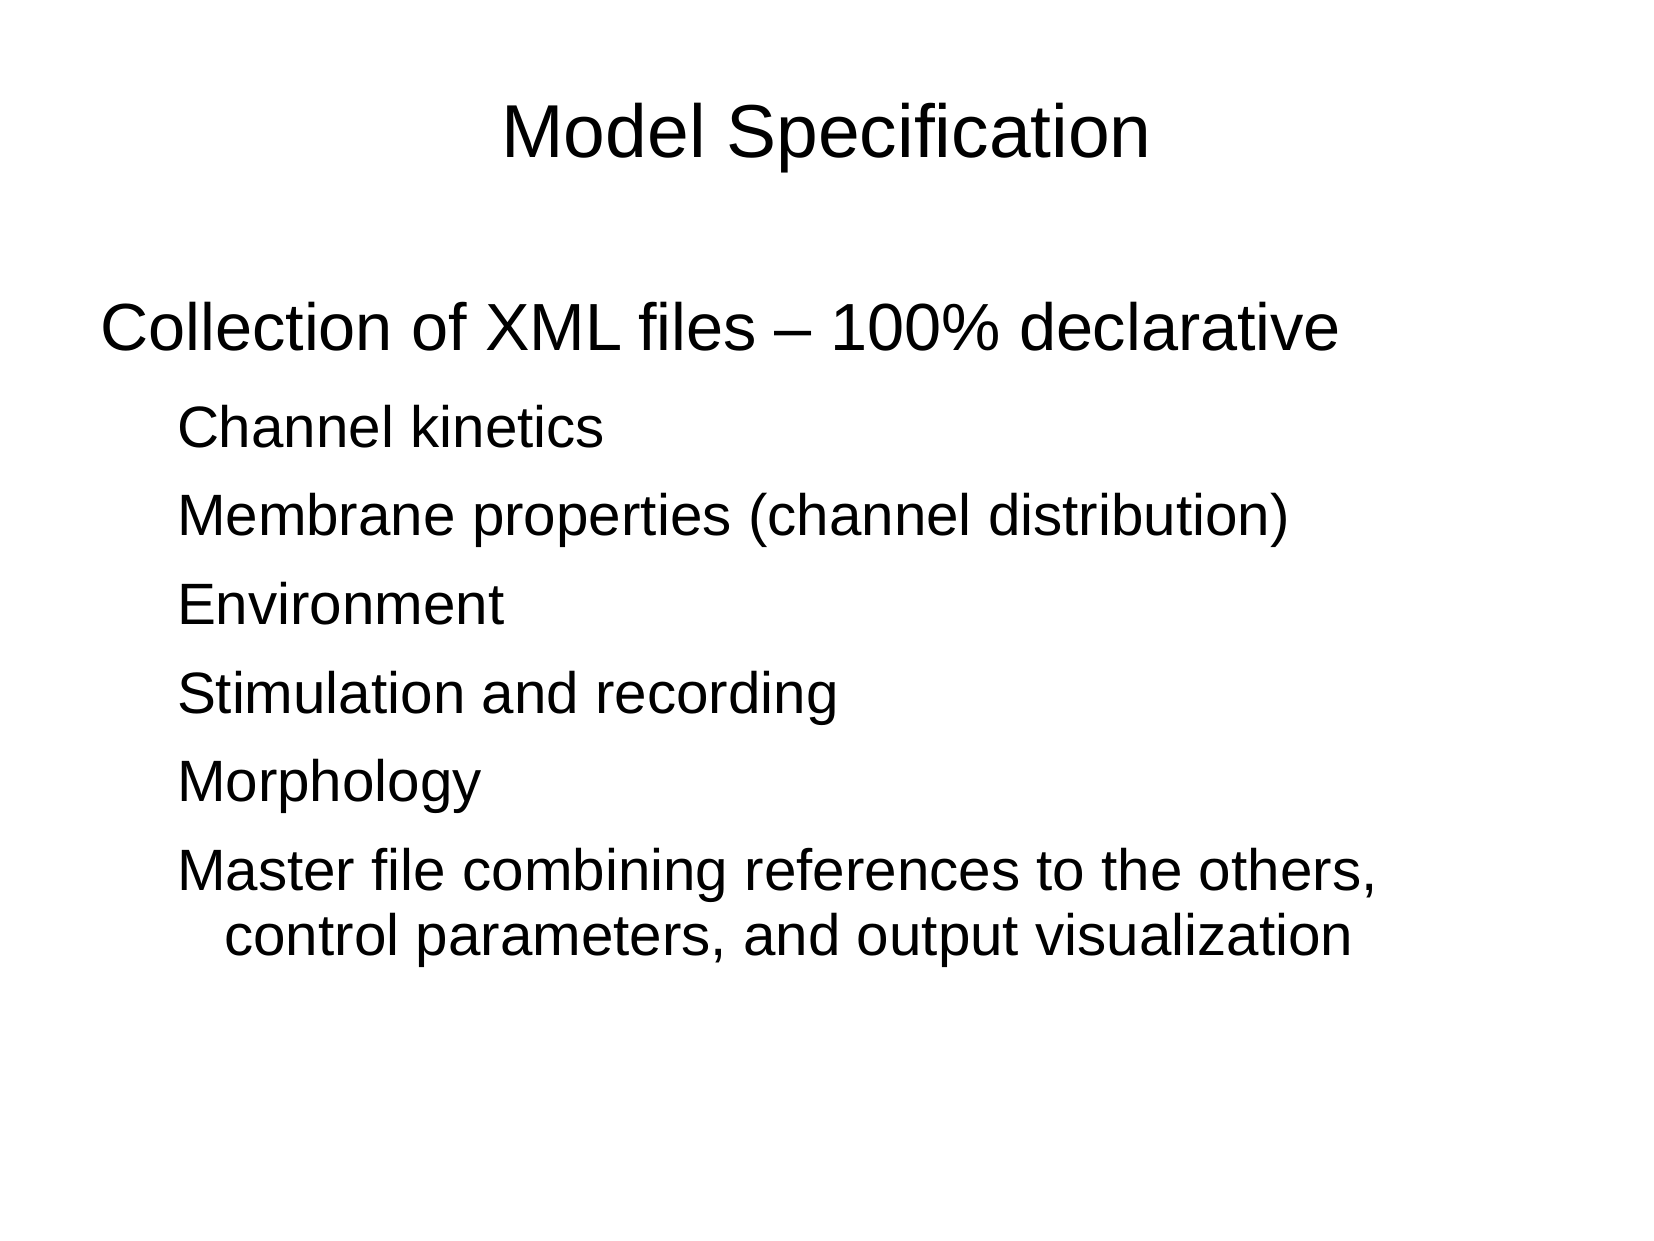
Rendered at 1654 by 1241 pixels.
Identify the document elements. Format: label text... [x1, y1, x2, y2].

title Model Specification [82, 56, 1571, 207]
list Collection of XML files – 100% declarative Channel kinetics Membrane properties (channel distribution) Environment Stimulation and recording Morphology Master file combining references to the others, control parameters, and output visualization [82, 290, 1571, 1094]
